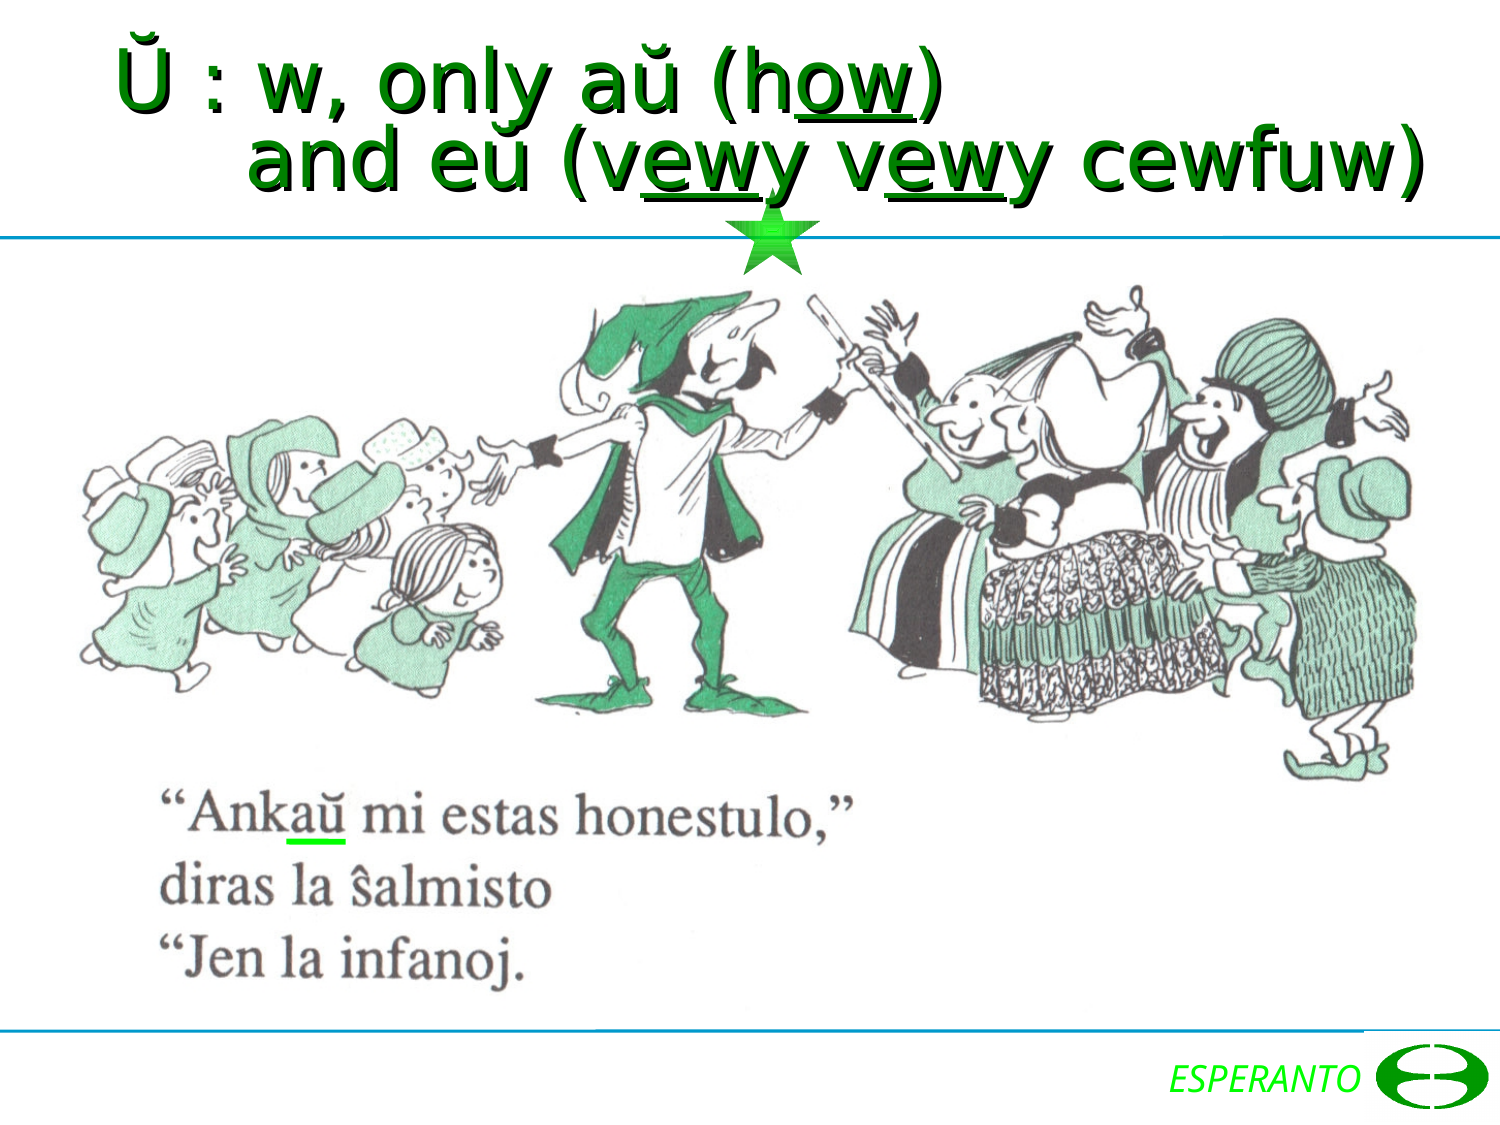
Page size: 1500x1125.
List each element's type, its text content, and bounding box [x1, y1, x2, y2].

picture [70, 282, 1430, 1016]
picture [1364, 1032, 1500, 1122]
title Ŭ : w, only aŭ (how) and eŭ (vewy vewy cewfuw) [112, 5, 1448, 245]
